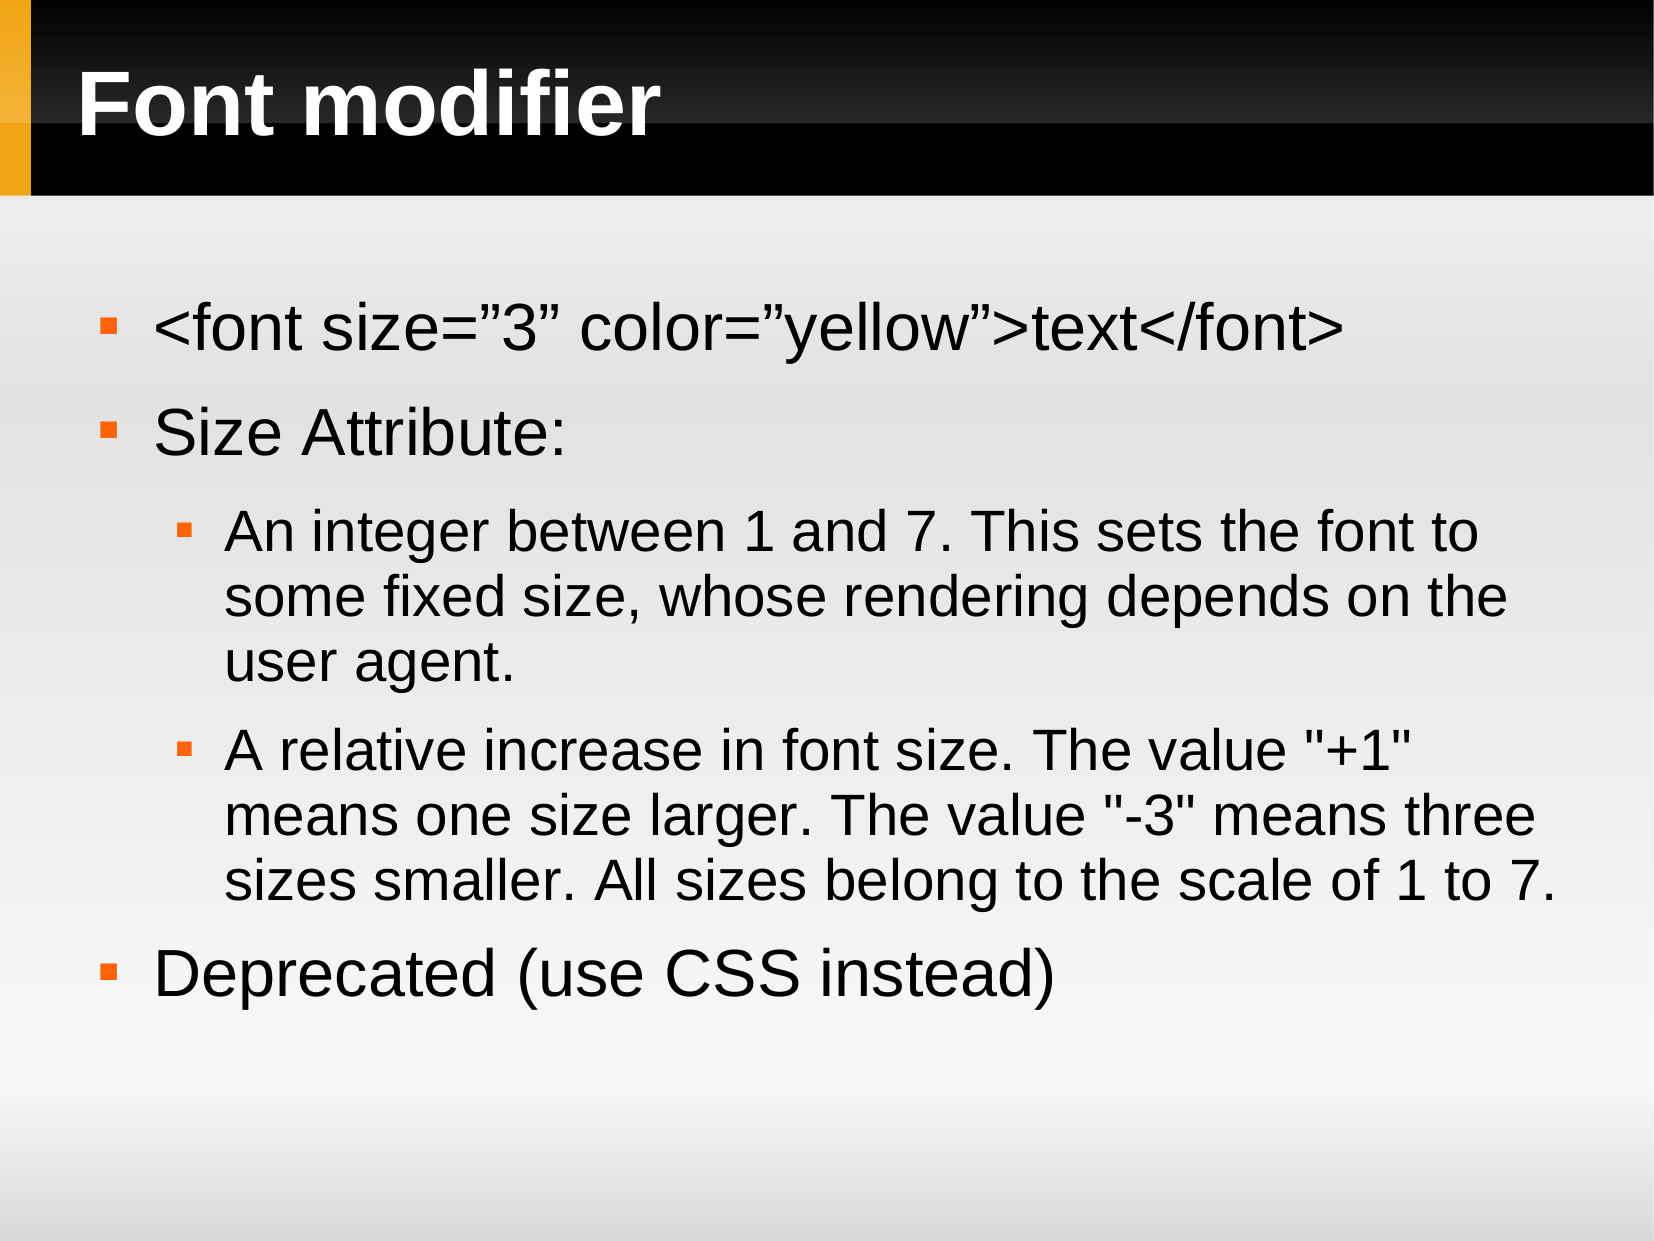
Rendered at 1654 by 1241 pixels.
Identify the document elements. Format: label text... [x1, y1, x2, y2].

picture [0, 0, 1654, 1241]
title Font modifier [76, 0, 1565, 208]
list <font size=”3” color=”yellow”>text</font> Size Attribute: An integer between 1 and 7. This sets the font to some fixed size, whose rendering depends on the user agent. A relative increase in font size. The value "+1" means one size larger. The value "-3" means three sizes smaller. All sizes belong to the scale of 1 to 7. Deprecated (use CSS instead) [82, 290, 1571, 1109]
